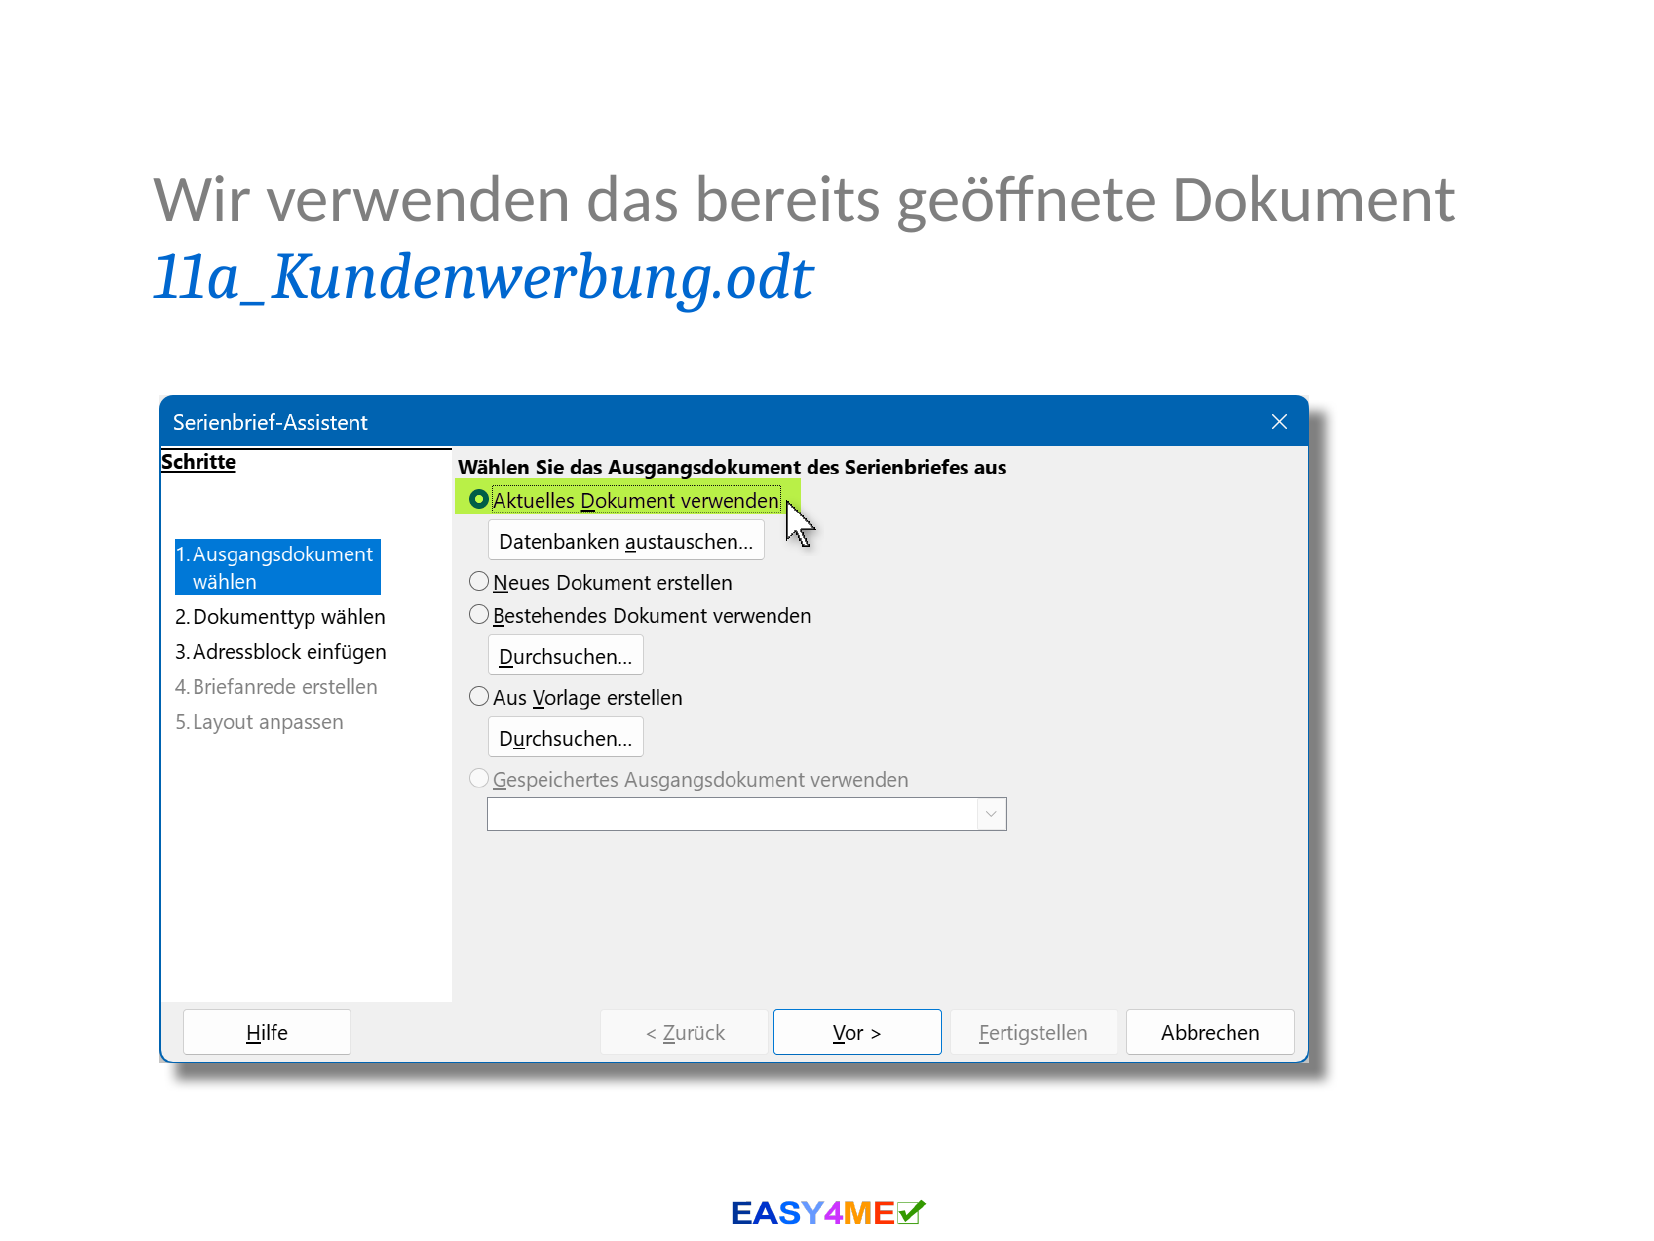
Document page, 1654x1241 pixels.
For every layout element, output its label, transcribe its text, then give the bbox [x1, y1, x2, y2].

list Wir verwenden das bereits geöffnete Dokument 11a_Kundenwerbung.odt [82, 171, 1571, 1010]
picture [159, 395, 1309, 1063]
picture [726, 1195, 934, 1229]
